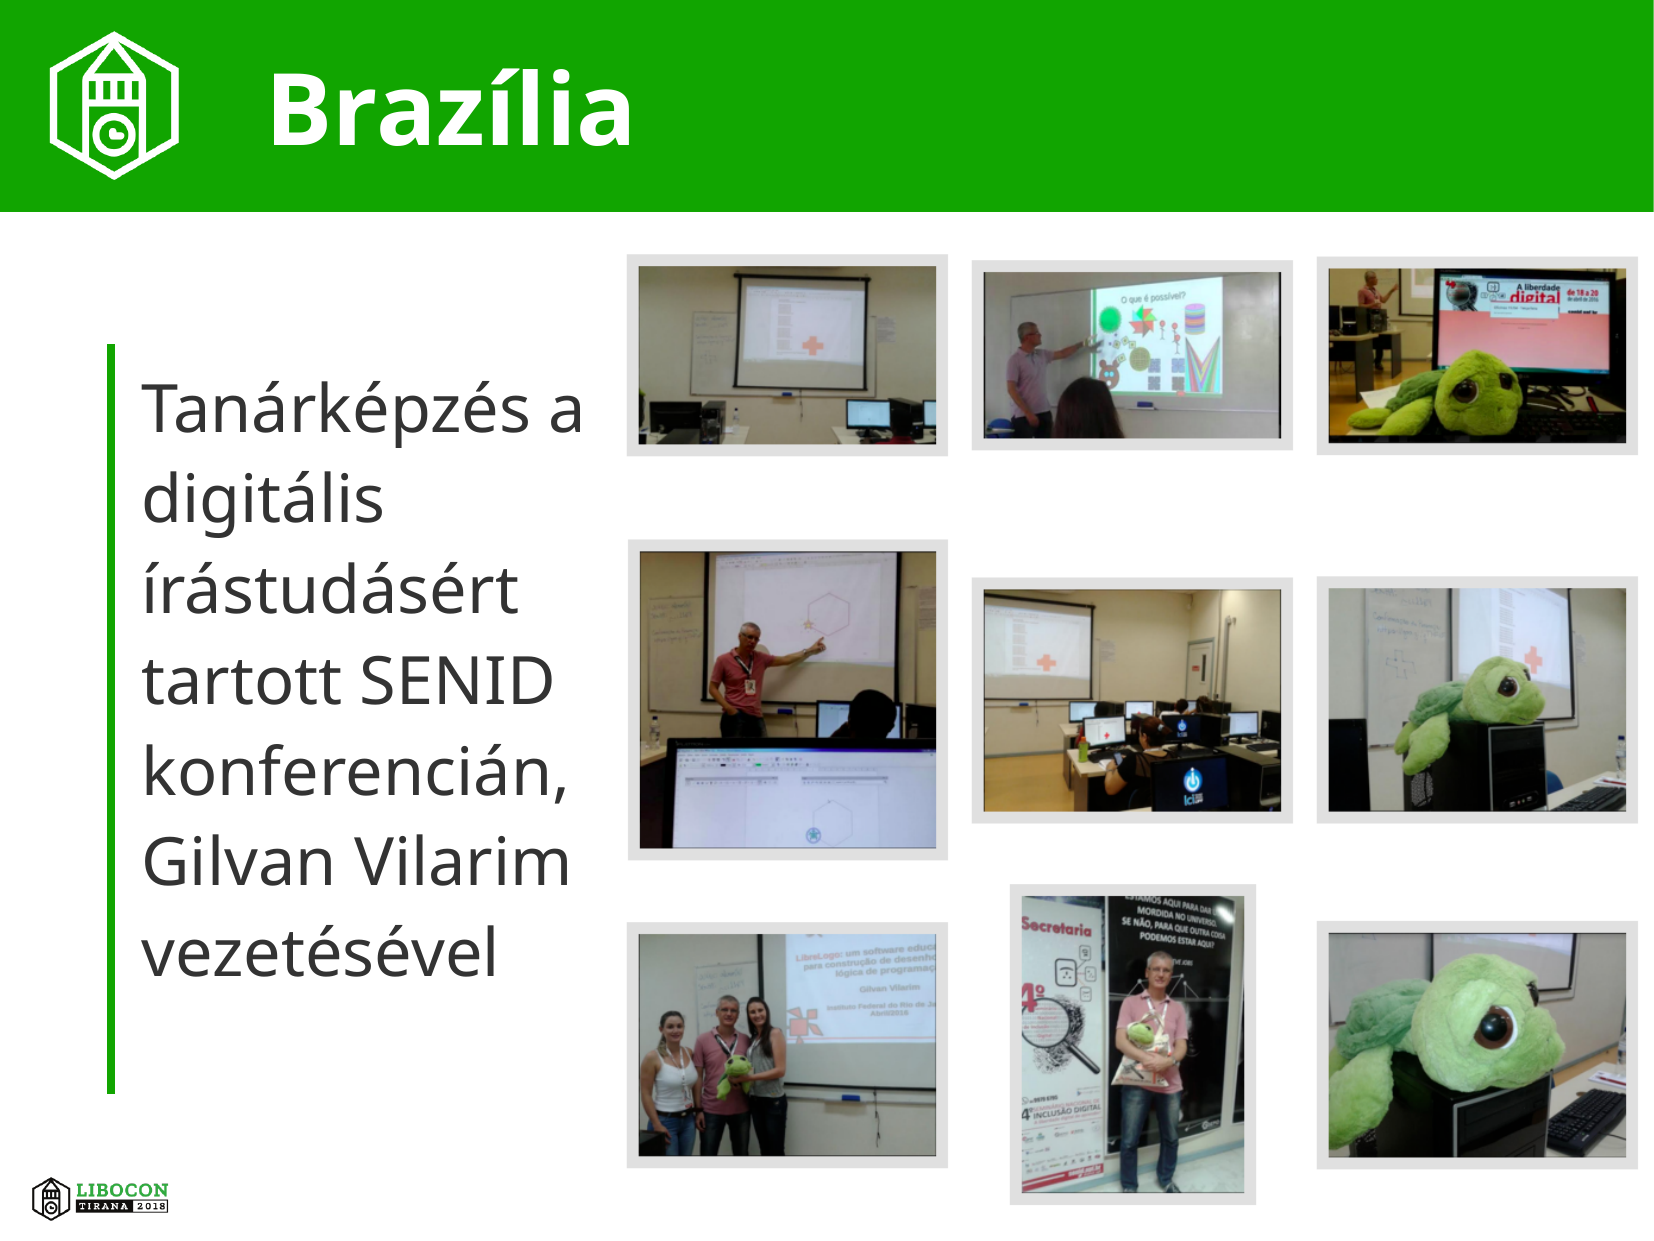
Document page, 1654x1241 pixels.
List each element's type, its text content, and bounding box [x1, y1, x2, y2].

title Brazília [265, 3, 1366, 211]
picture [0, 0, 1654, 1241]
list Tanárképzés a digitális írástudásért tartott SENID konferencián, Gilvan Vilarim vezetésével [141, 360, 615, 1081]
